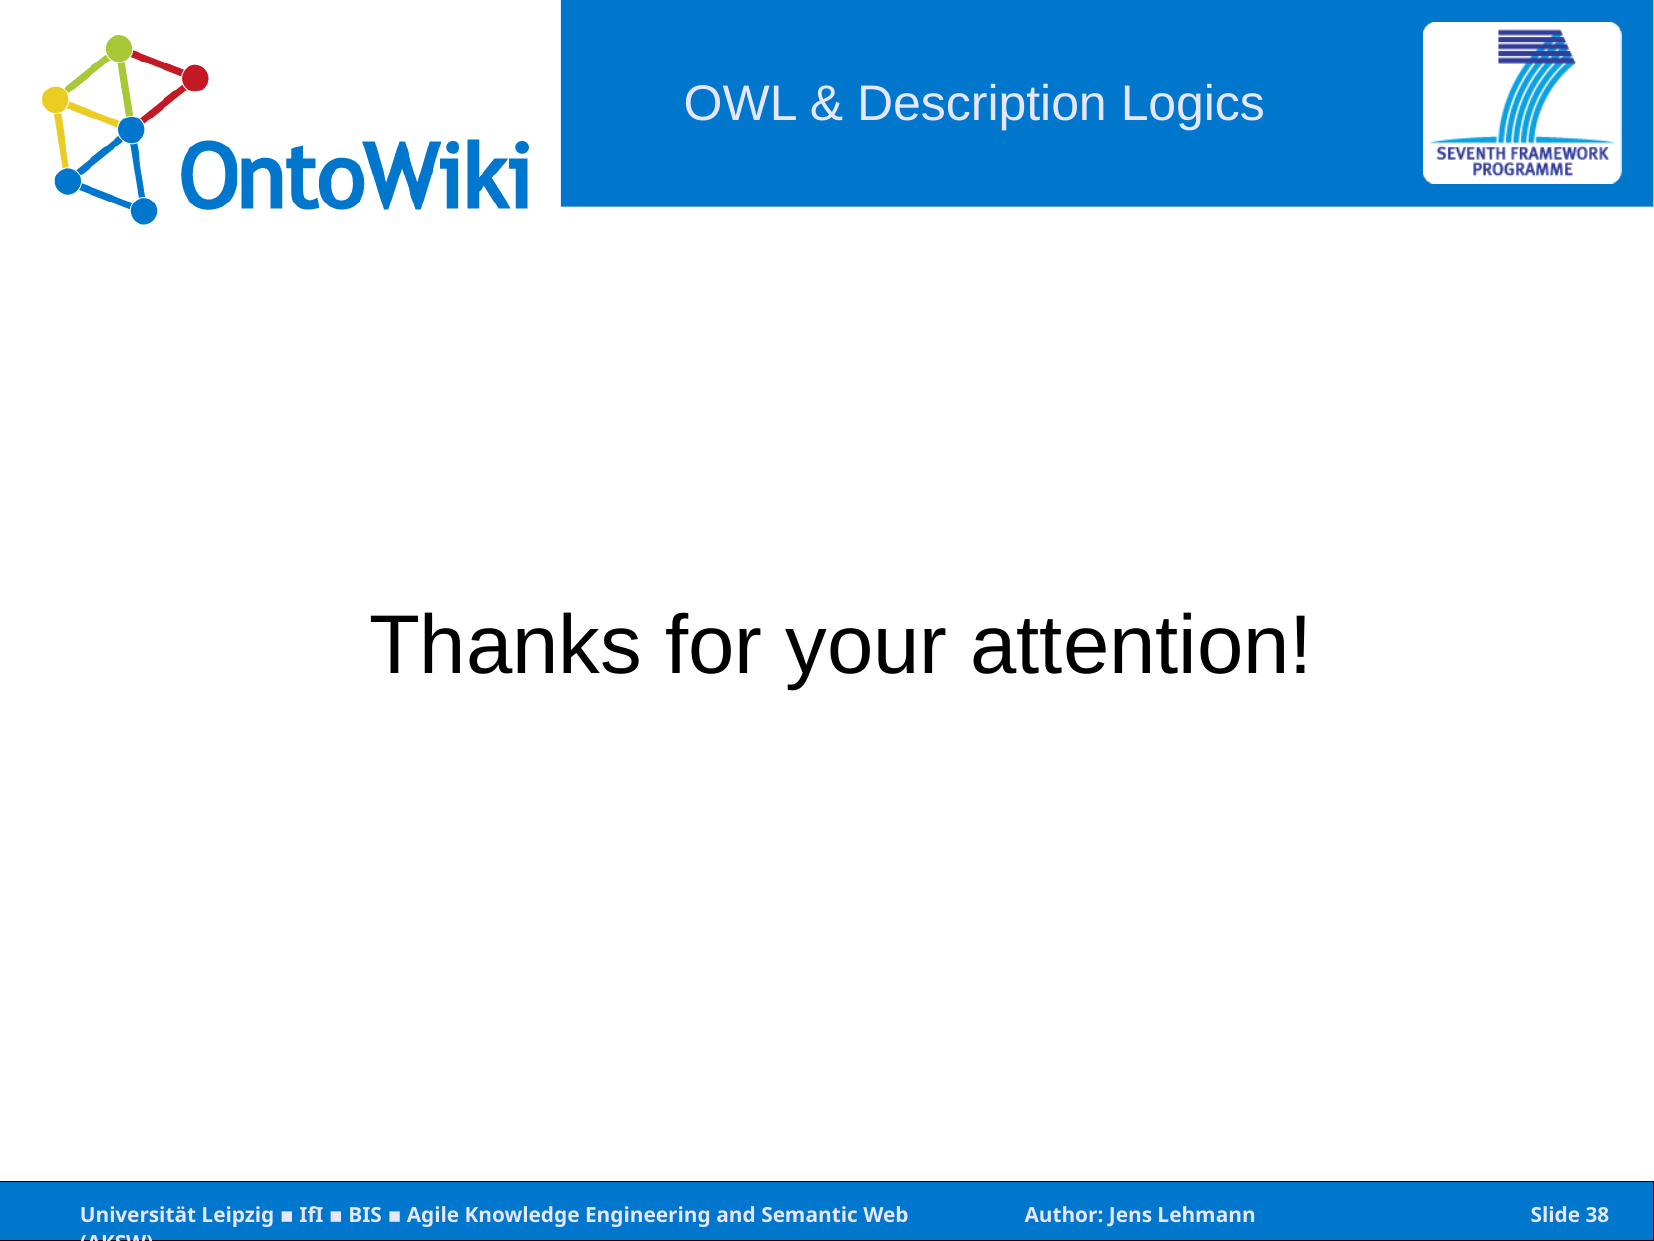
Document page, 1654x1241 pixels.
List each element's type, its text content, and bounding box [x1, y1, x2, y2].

picture [41, 34, 532, 231]
picture [1423, 22, 1622, 184]
text_box Thanks for your attention! [354, 590, 1329, 699]
